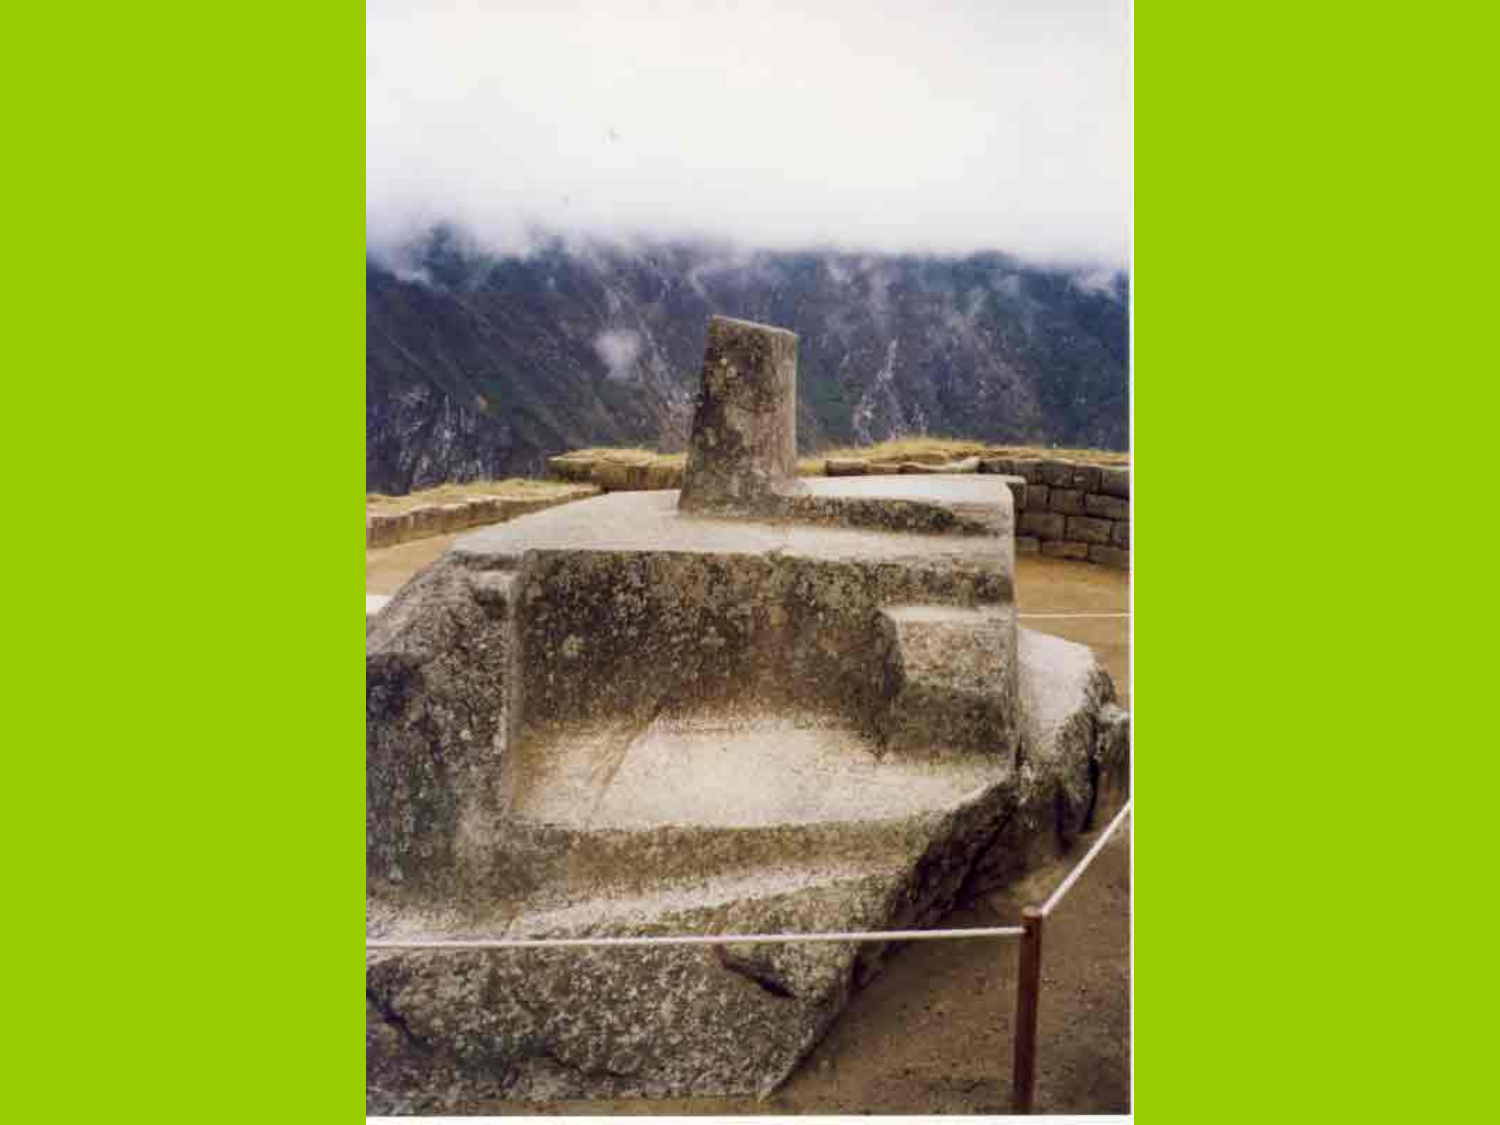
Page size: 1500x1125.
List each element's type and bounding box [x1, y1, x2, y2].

picture [366, 0, 1134, 1125]
